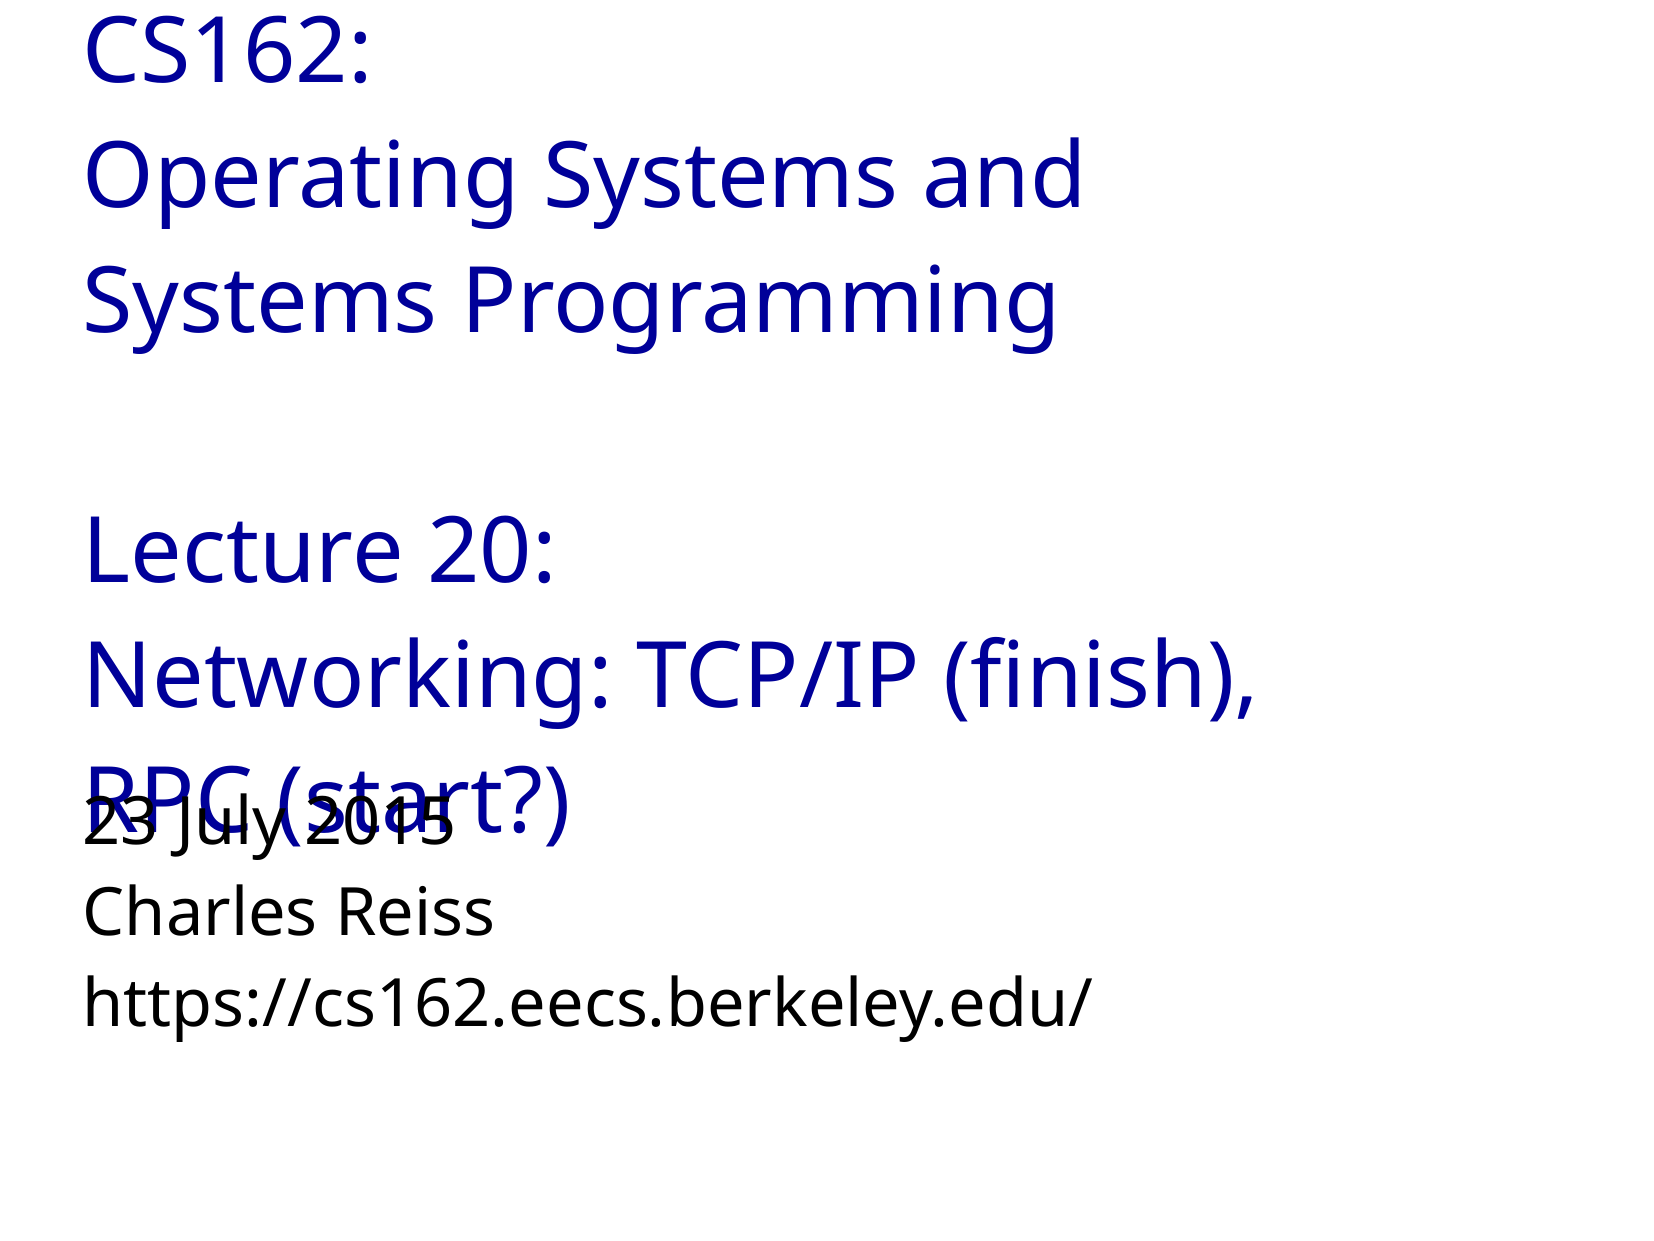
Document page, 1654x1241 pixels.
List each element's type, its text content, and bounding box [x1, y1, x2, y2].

title CS162: Operating Systems and Systems Programming Lecture 20: Networking: TCP/IP (finish), RPC (start?) [82, 67, 1636, 777]
subtitle 23 July 2015 Charles Reiss https://cs162.eecs.berkeley.edu/ [82, 797, 1571, 1022]
